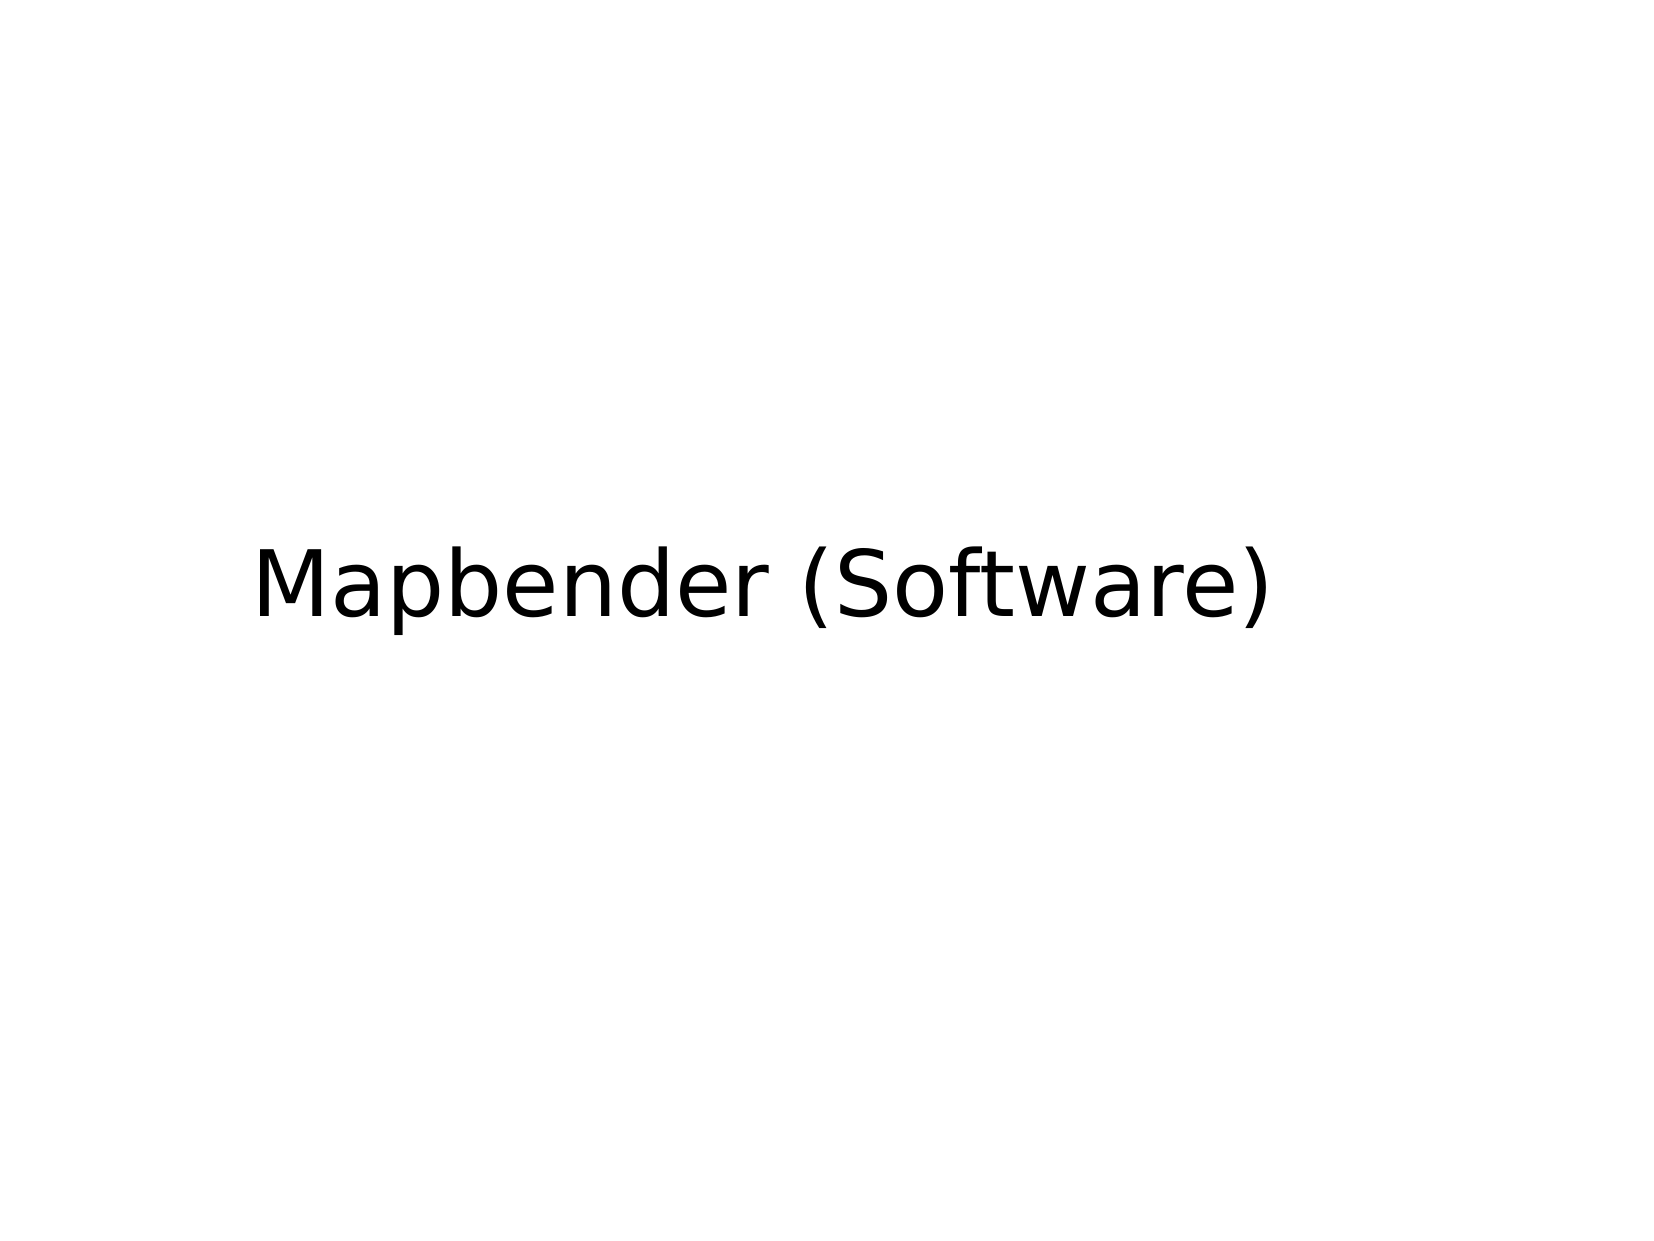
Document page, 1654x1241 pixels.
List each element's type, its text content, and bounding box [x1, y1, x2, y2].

text_box Mapbender (Software) [236, 531, 1291, 639]
